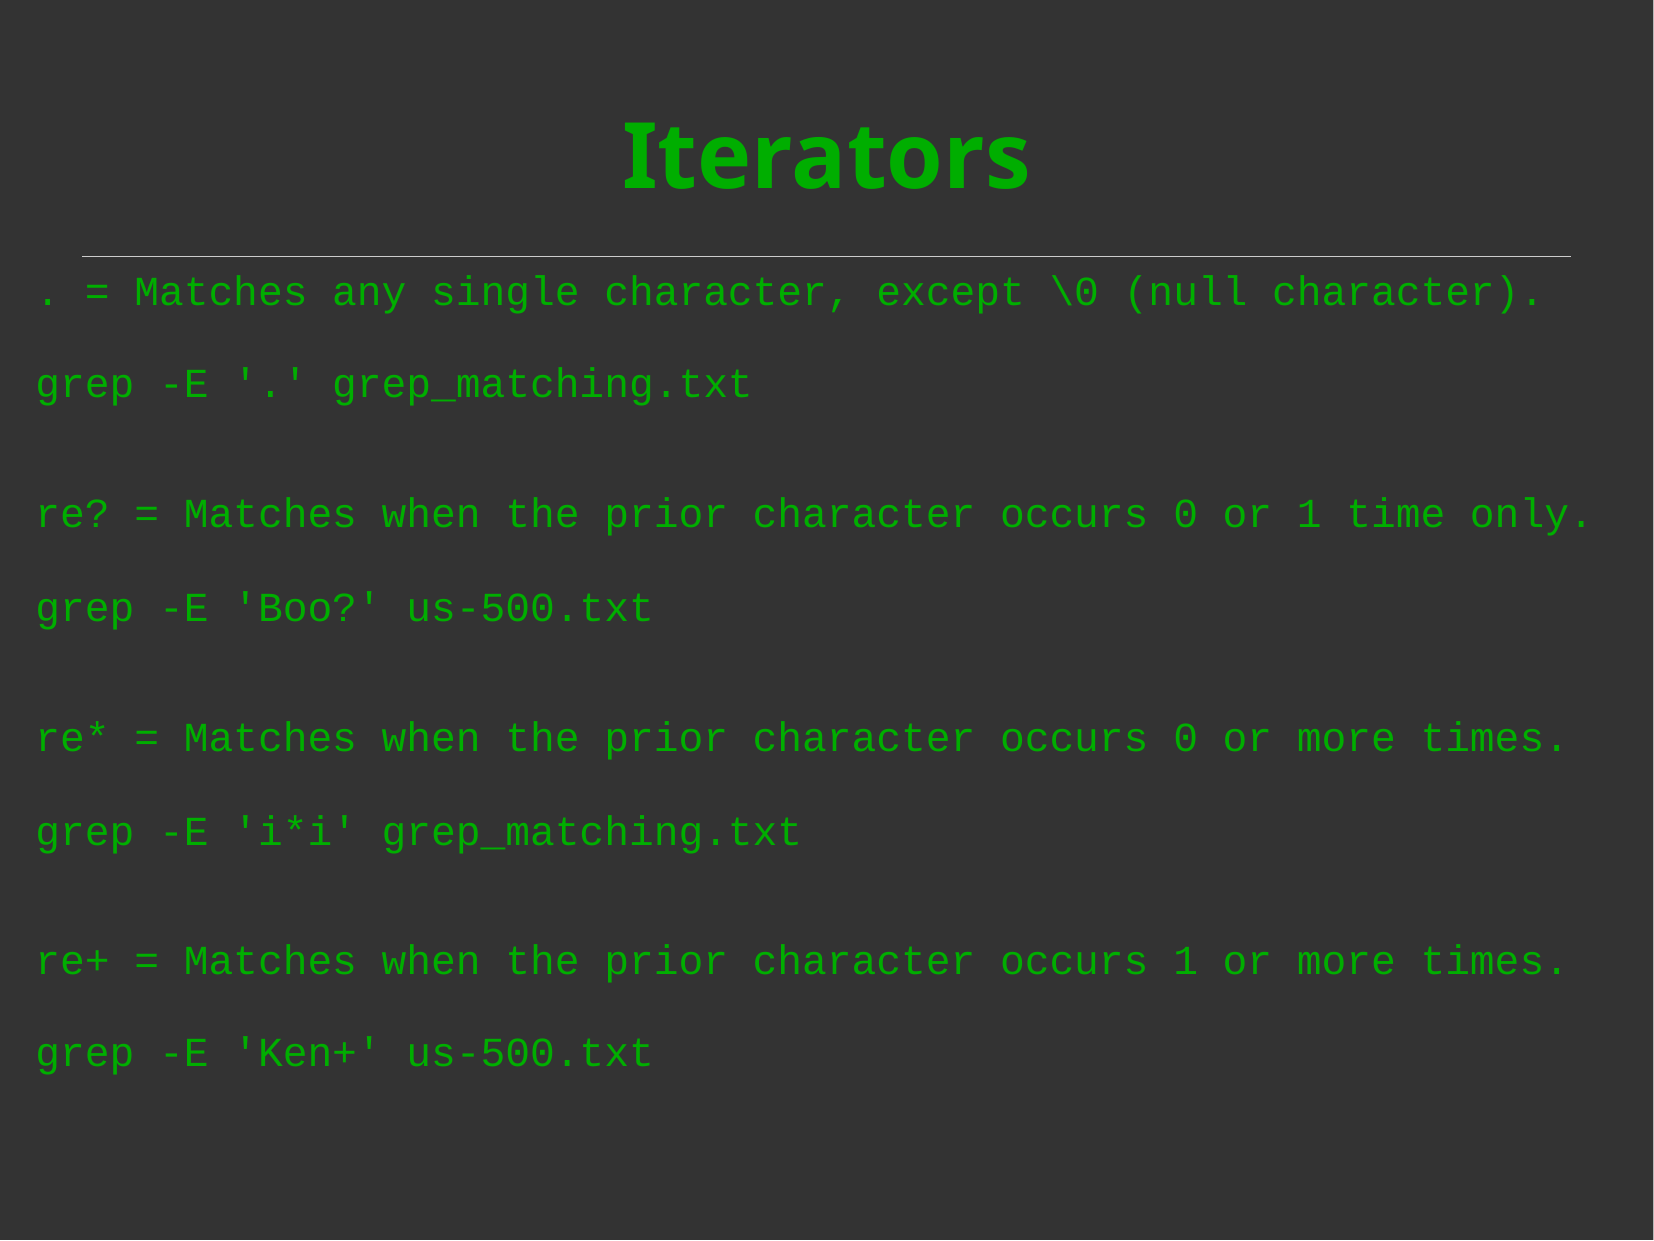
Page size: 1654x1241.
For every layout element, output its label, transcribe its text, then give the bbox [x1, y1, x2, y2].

text_box [82, 49, 1571, 257]
list . = Matches any single character, except \0 (null character). grep -E '.' grep_matching.txt re? = Matches when the prior character occurs 0 or 1 time only. grep -E 'Boo?' us-500.txt re* = Matches when the prior character occurs 0 or more times. grep -E 'i*i' grep_matching.txt re+ = Matches when the prior character occurs 1 or more times. grep -E 'Ken+' us-500.txt [35, 271, 1630, 1193]
